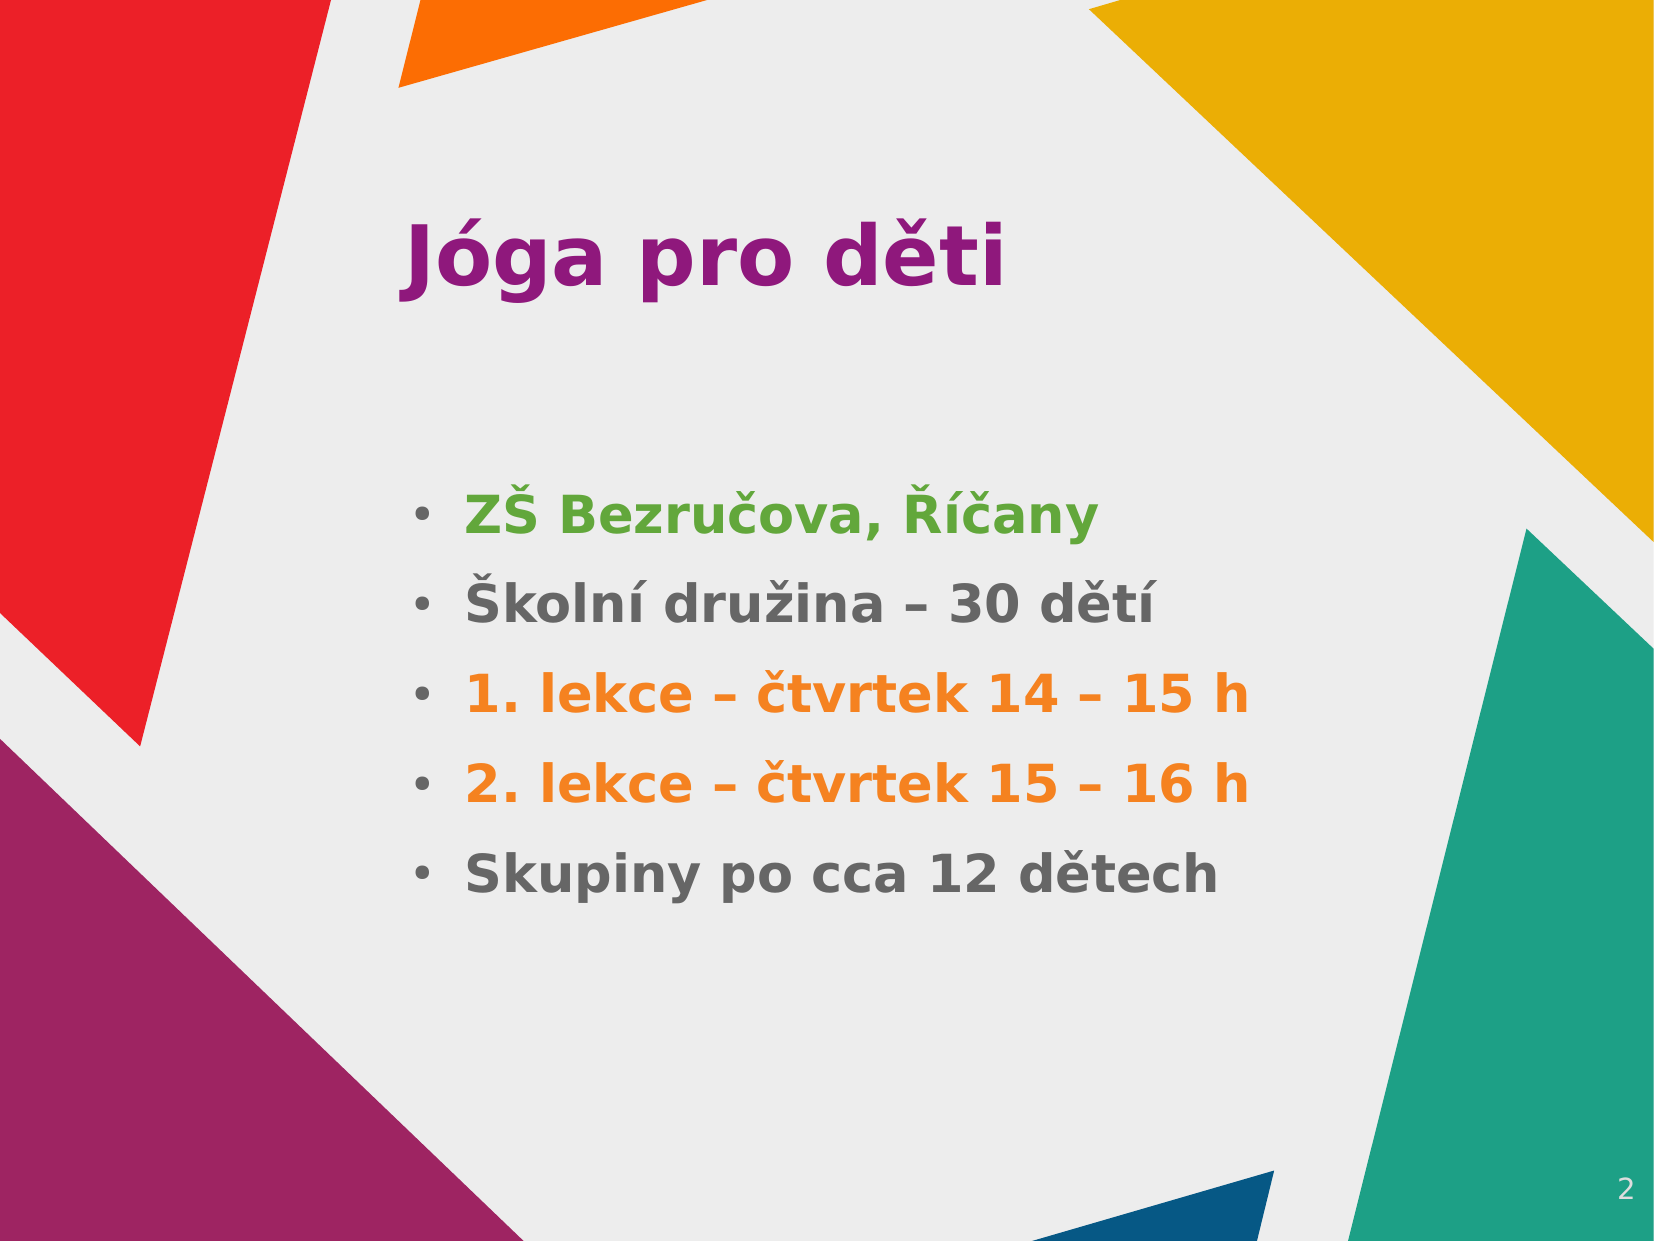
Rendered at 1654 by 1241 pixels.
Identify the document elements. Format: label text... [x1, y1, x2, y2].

title Jóga pro děti [165, 153, 1247, 361]
list ZŠ Bezručova, Říčany Školní družina – 30 dětí 1. lekce – čtvrtek 14 – 15 h 2. lekce – čtvrtek 15 – 16 h Skupiny po cca 12 dětech [395, 484, 1276, 939]
